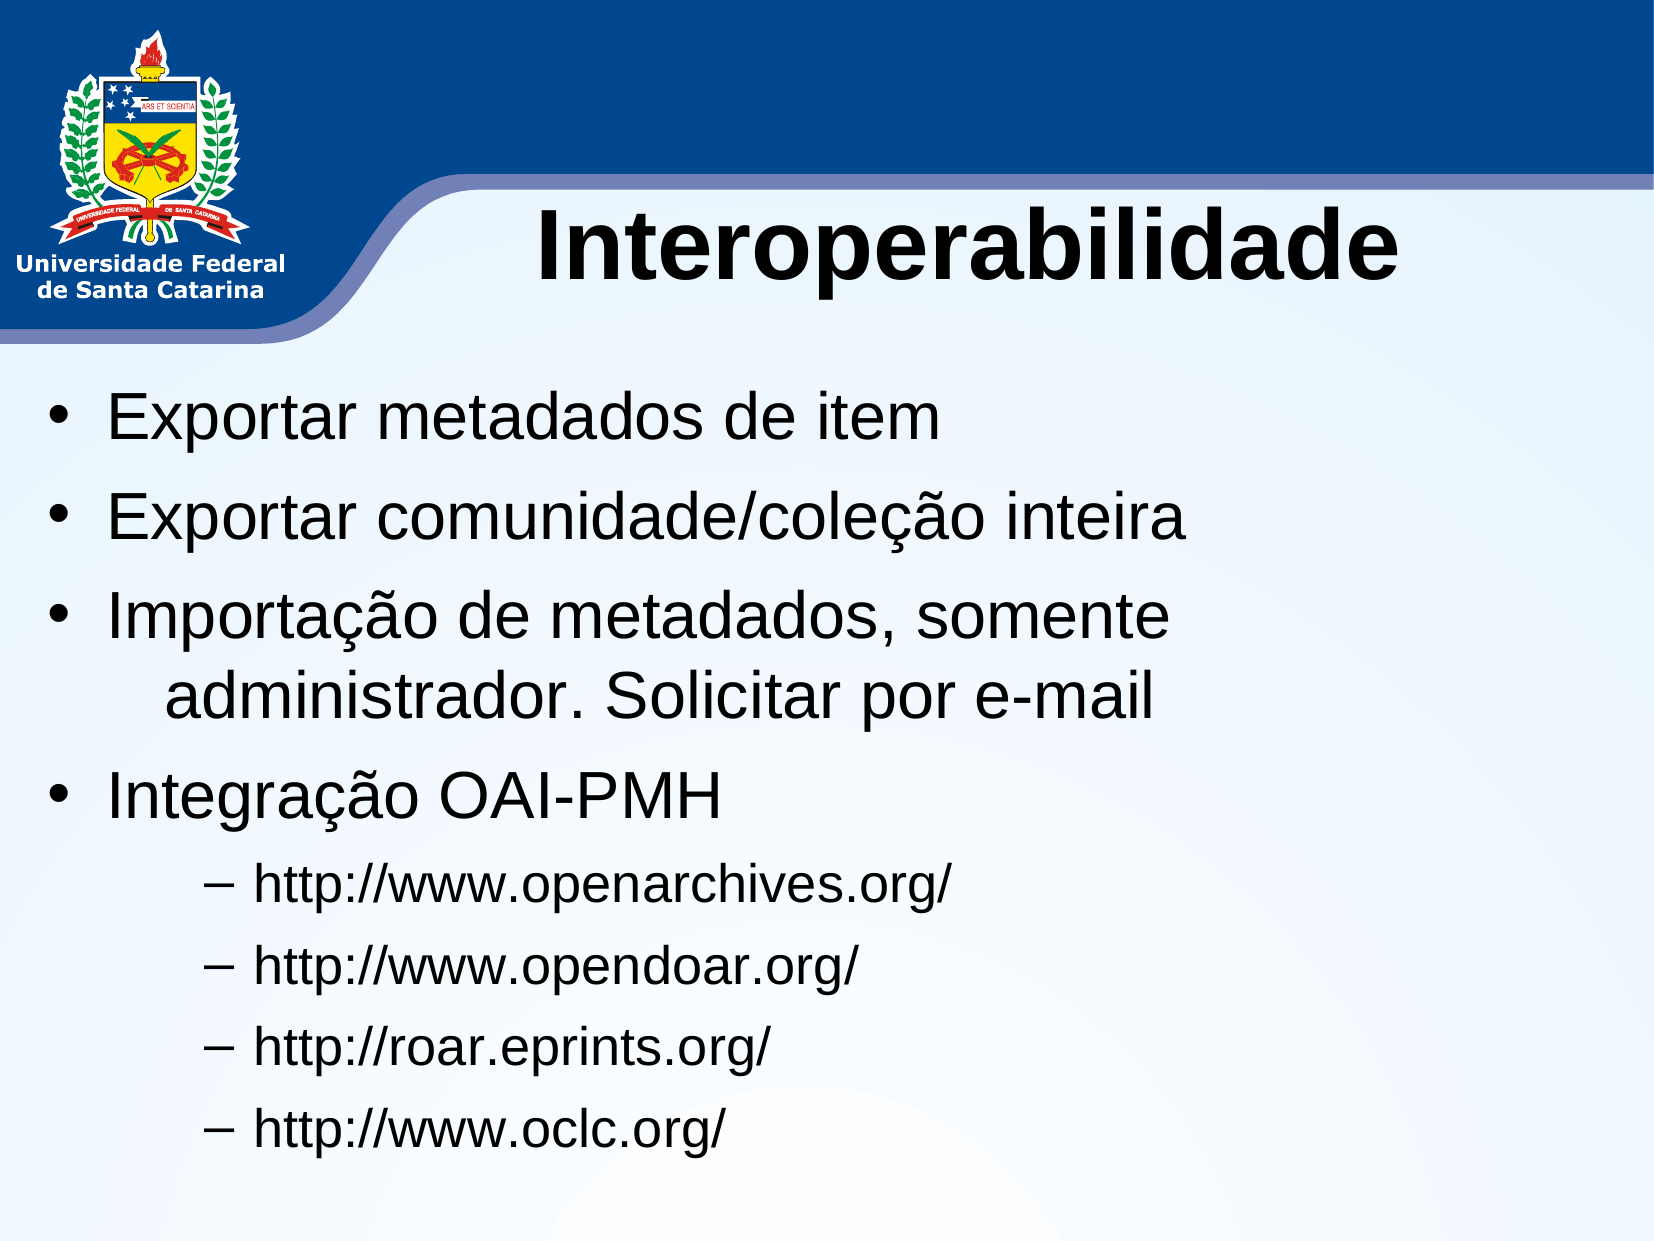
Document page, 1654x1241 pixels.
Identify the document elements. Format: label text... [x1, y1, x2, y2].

title Interoperabilidade [224, 135, 1654, 343]
list Exportar metadados de item Exportar comunidade/coleção inteira Importação de metadados, somente administrador. Solicitar por e-mail Integração OAI-PMH http://www.openarchives.org/ http://www.opendoar.org/ http://roar.eprints.org/ http://www.oclc.org/ [47, 372, 1447, 1192]
